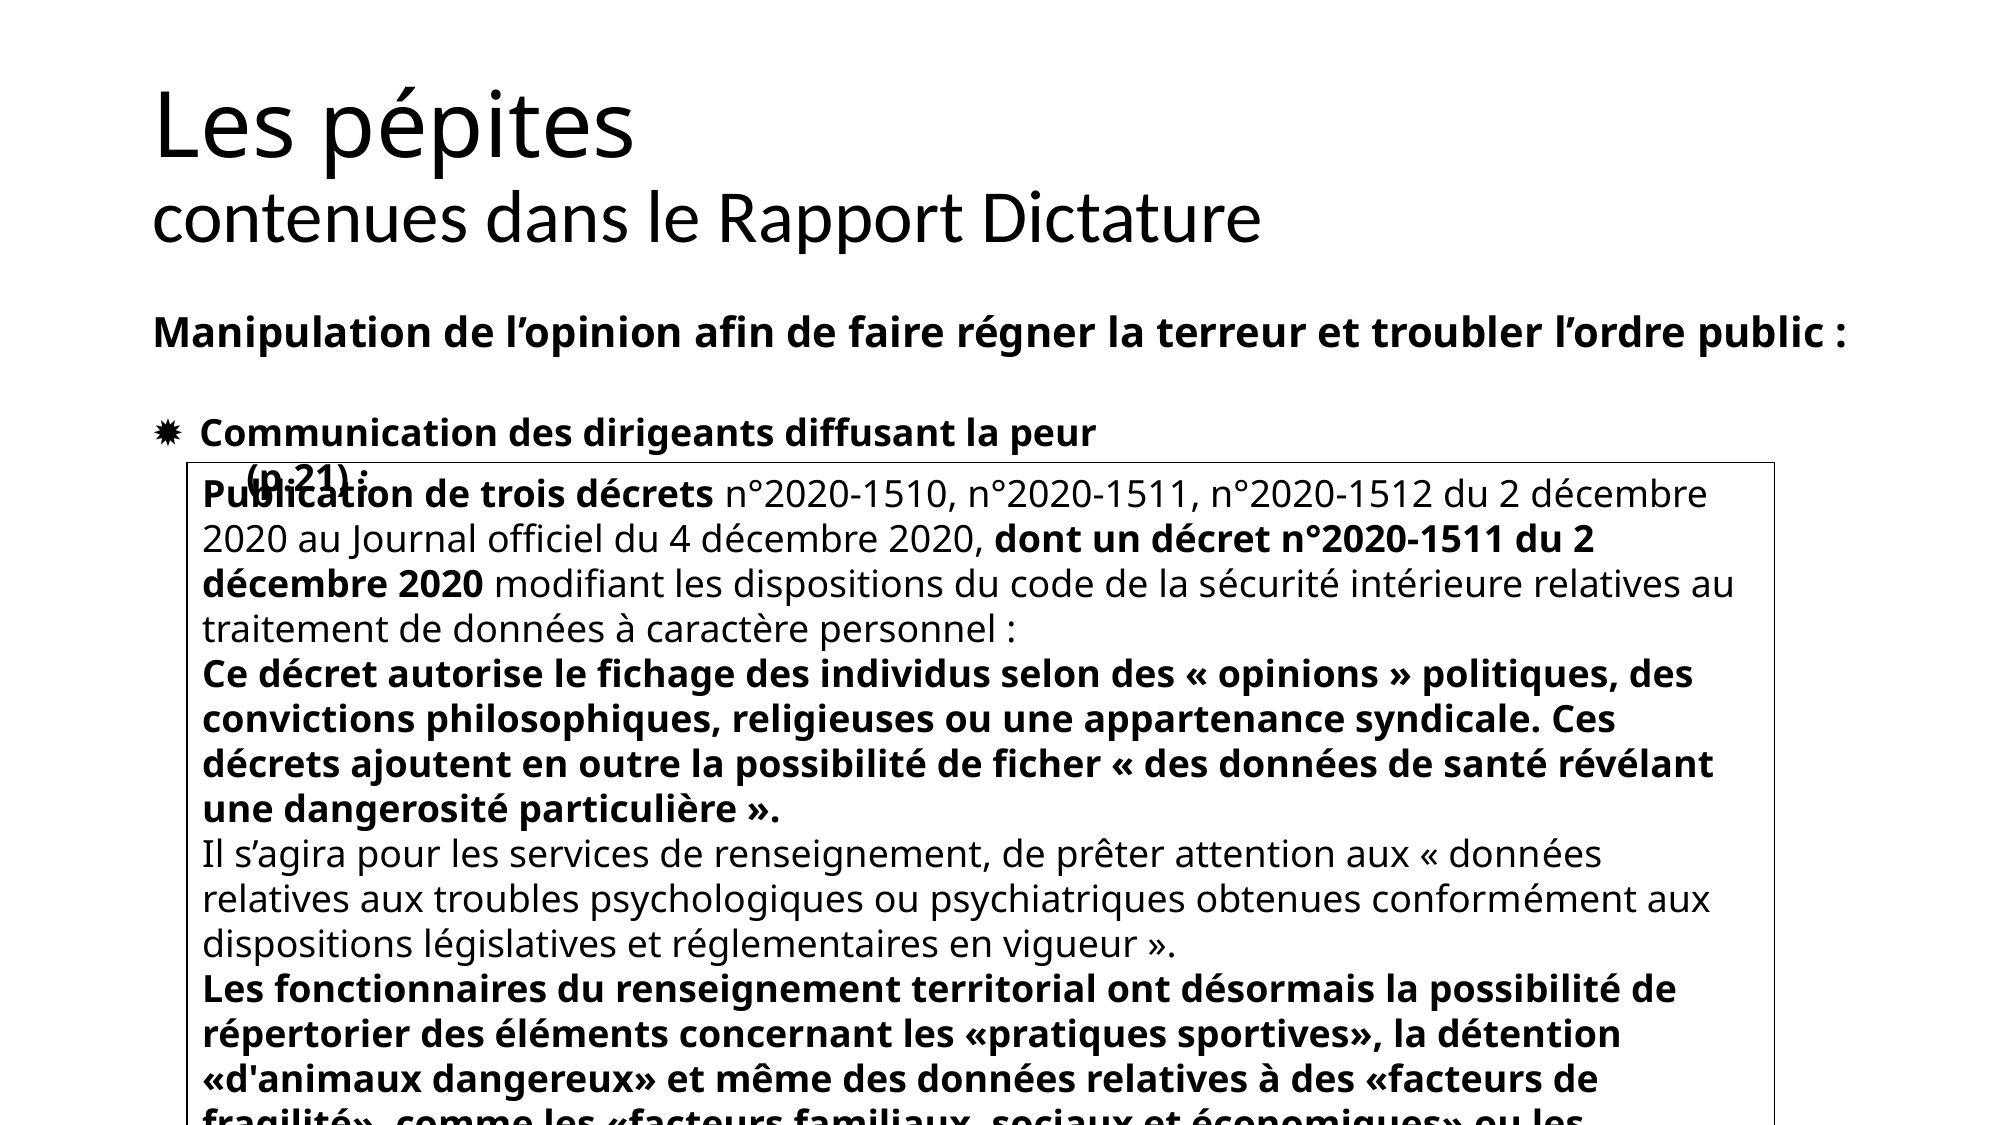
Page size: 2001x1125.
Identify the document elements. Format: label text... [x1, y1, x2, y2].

title Les pépites contenues dans le Rapport Dictature [137, 59, 1863, 278]
text_box Publication de trois décrets n°2020-1510, n°2020-1511, n°2020-1512 du 2 décembre 2020 au Journal officiel du 4 décembre 2020, dont un décret n°2020-1511 du 2 décembre 2020 modifiant les dispositions du code de la sécurité intérieure relatives au traitement de données à caractère personnel : Ce décret autorise le fichage des individus selon des « opinions » politiques, des convictions philosophiques, religieuses ou une appartenance syndicale. Ces décrets ajoutent en outre la possibilité de ficher « des données de santé révélant une dangerosité particulière ». Il s’agira pour les services de renseignement, de prêter attention aux « données relatives aux troubles psychologiques ou psychiatriques obtenues conformément aux dispositions législatives et réglementaires en vigueur ». Les fonctionnaires du renseignement territorial ont désormais la possibilité de répertorier des éléments concernant les «pratiques sportives», la détention «d'animaux dangereux» et même des données relatives à des «facteurs de fragilité», comme les «facteurs familiaux, sociaux et économiques» ou les «addictions». [187, 462, 1775, 1114]
text_box Manipulation de l’opinion afin de faire régner la terreur et troubler l’ordre public : [137, 298, 1885, 365]
text_box Communication des dirigeants diffusant la peur (p.21) : [137, 401, 1138, 463]
